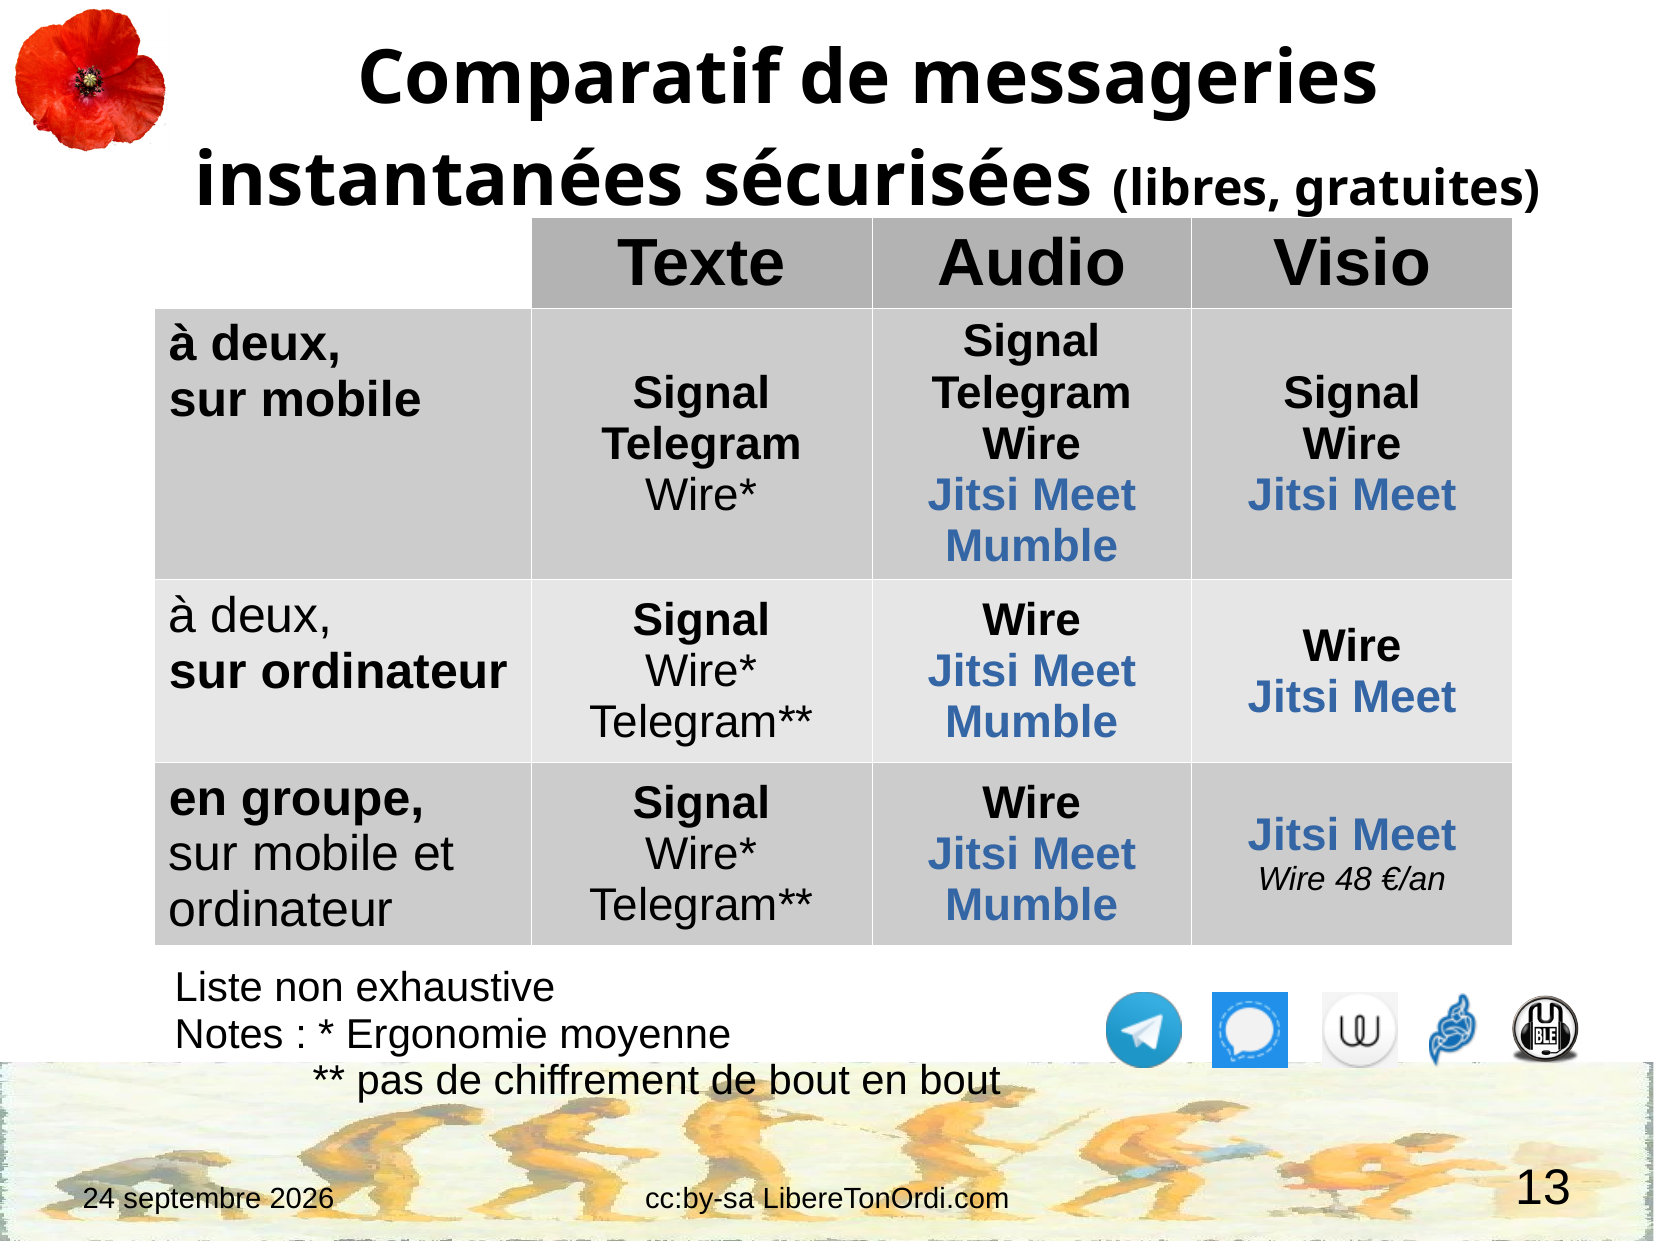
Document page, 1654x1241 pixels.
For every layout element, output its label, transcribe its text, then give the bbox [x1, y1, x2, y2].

table_cell Signal Wire Jitsi Meet [1192, 309, 1512, 579]
table_cell en groupe, sur mobile et ordinateur [155, 763, 531, 945]
table_cell à deux, sur ordinateur [155, 580, 531, 762]
table_cell Wire Jitsi Meet Mumble [873, 580, 1191, 762]
table_header Texte [532, 218, 872, 308]
table_cell Signal Wire* Telegram** [532, 580, 872, 762]
picture [11, 5, 169, 154]
table_header Visio [1192, 218, 1512, 308]
table_cell Wire Jitsi Meet [1192, 580, 1512, 762]
table_cell Wire Jitsi Meet Mumble [873, 763, 1191, 945]
text_box Liste non exhaustive Notes : * Ergonomie moyenne ** pas de chiffrement de bout en bout [159, 956, 1016, 1111]
table_header Audio [873, 218, 1191, 308]
table_cell Signal Telegram Wire Jitsi Meet Mumble [873, 309, 1191, 579]
table_cell Jitsi Meet Wire 48 €/an [1192, 763, 1512, 945]
table_cell Signal Telegram Wire* [532, 309, 872, 579]
picture [0, 992, 1654, 1241]
table_cell à deux, sur mobile [155, 309, 531, 579]
title Comparatif de messageries instantanées sécurisées (libres, gratuites) [165, 39, 1571, 211]
table_cell Signal Wire* Telegram** [532, 763, 872, 945]
table_header [155, 218, 531, 308]
